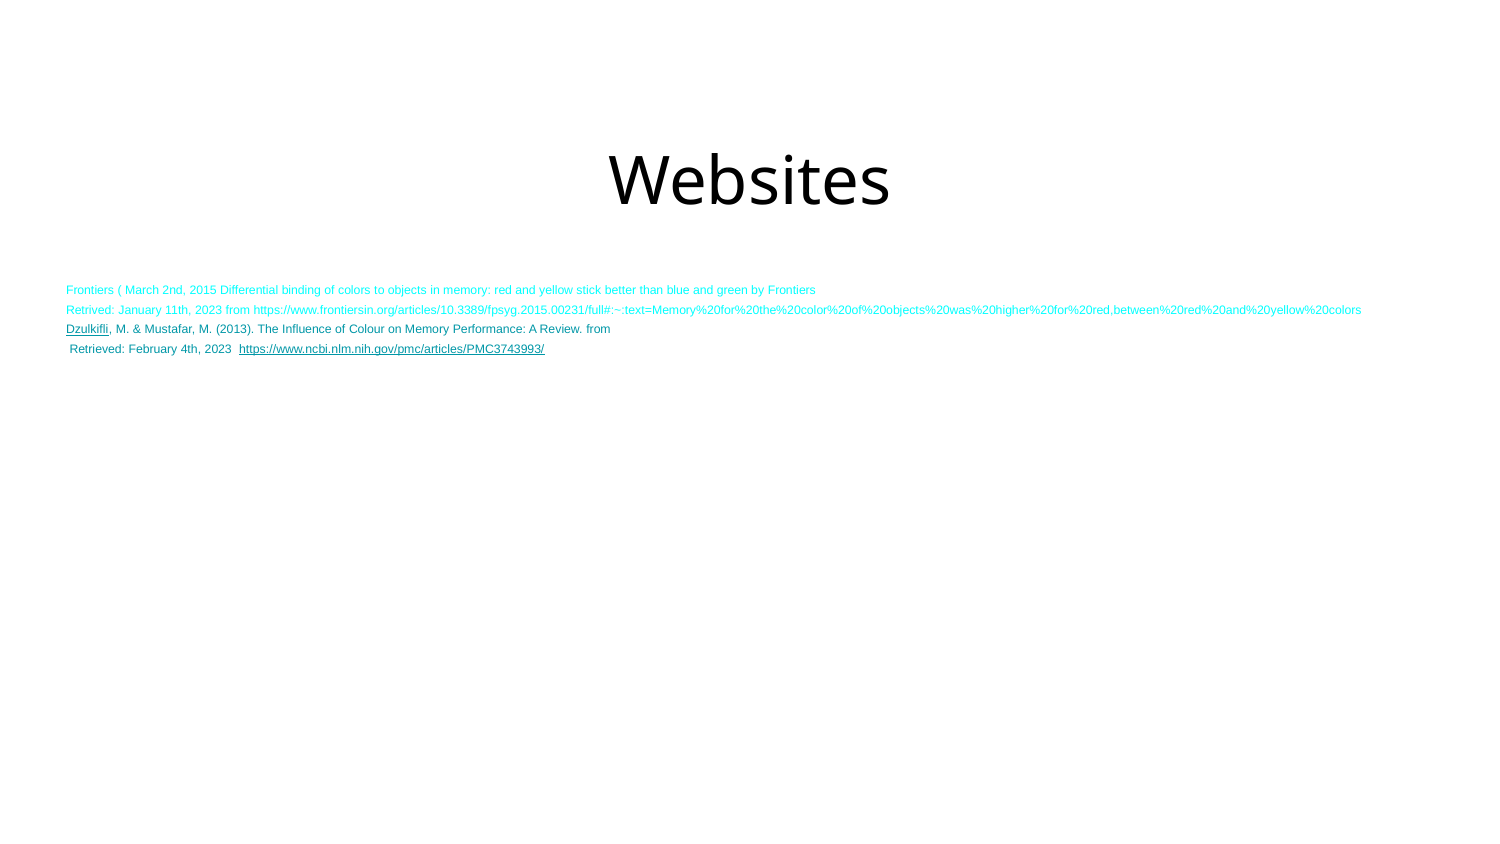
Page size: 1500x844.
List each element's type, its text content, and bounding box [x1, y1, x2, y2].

title Websites [51, 122, 1449, 234]
subtitle Frontiers ( March 2nd, 2015 Differential binding of colors to objects in memory: red and yellow stick better than blue and green by Frontiers Retrived: January 11th, 2023 from https://www.frontiersin.org/articles/10.3389/fpsyg.2015.00231/full#:~:text=Memory%20for%20the%20color%20of%20objects%20was%20higher%20for%20red,between%20red%20and%20yellow%20colors Dzulkifli, M. & Mustafar, M. (2013). The Influence of Colour on Memory Performance: A Review. from Retrieved: February 4th, 2023 https://www.ncbi.nlm.nih.gov/pmc/articles/PMC3743993/ [51, 265, 1449, 396]
